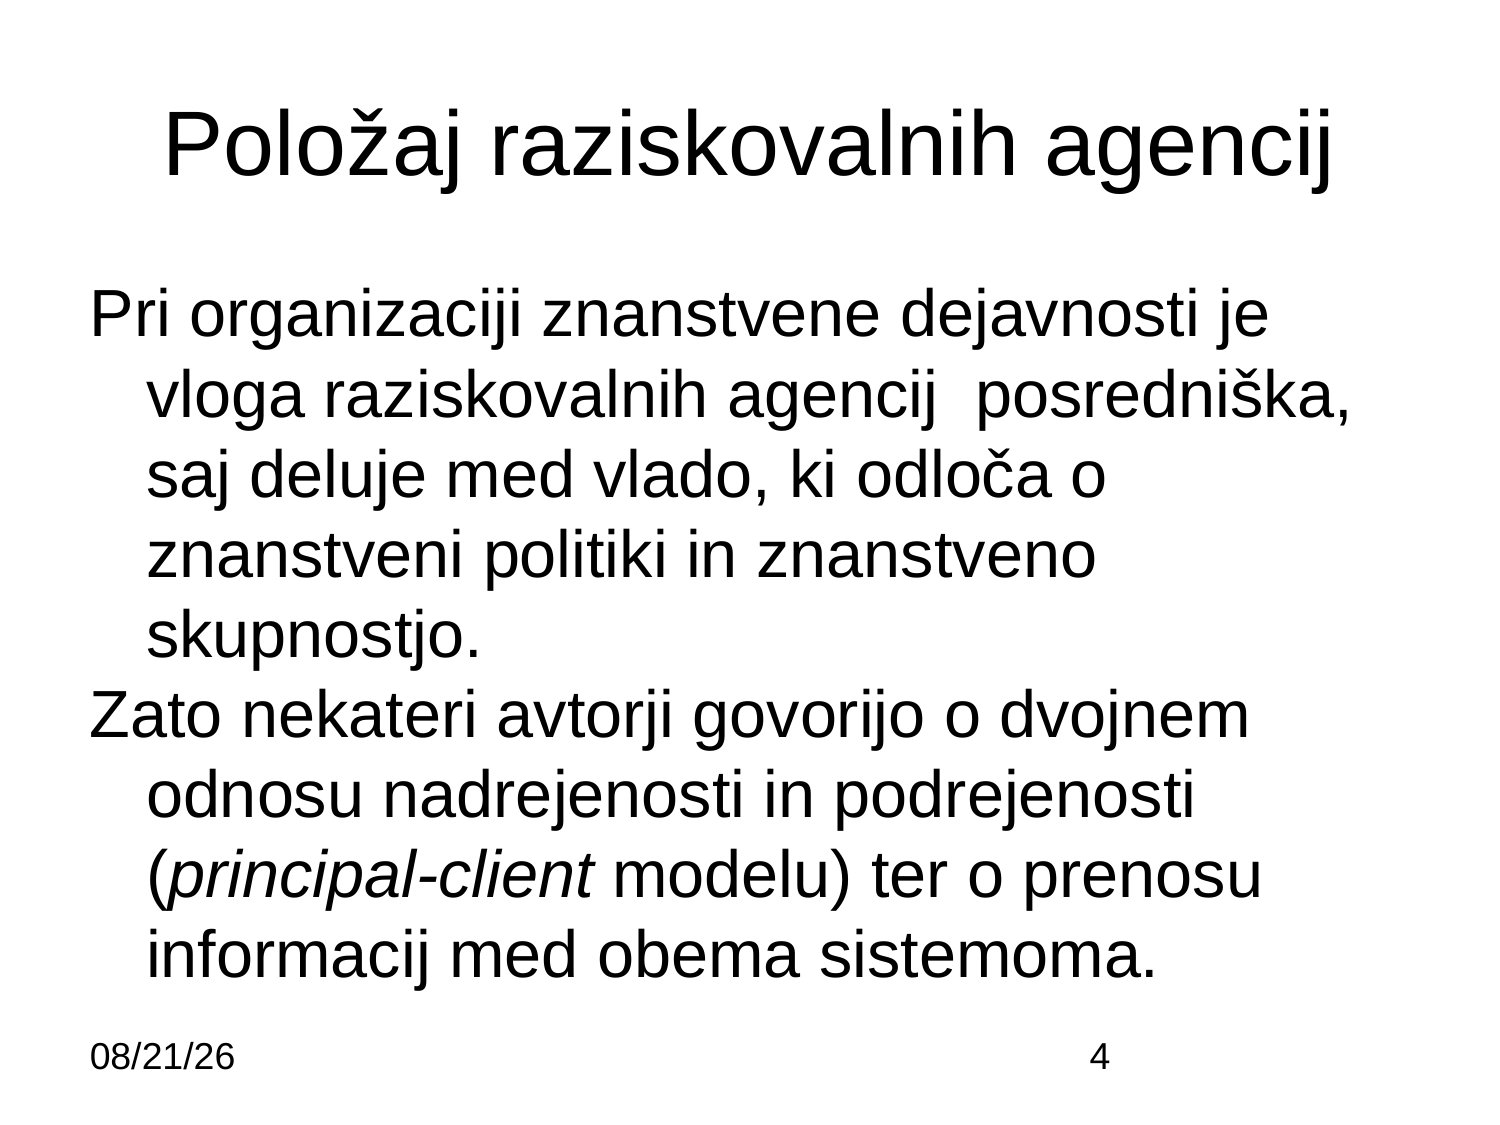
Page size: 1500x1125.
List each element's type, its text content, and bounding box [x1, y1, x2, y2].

list Pri organizaciji znanstvene dejavnosti je vloga raziskovalnih agencij posredniška, saj deluje med vlado, ki odloča o znanstveni politiki in znanstveno skupnostjo. Zato nekateri avtorji govorijo o dvojnem odnosu nadrejenosti in podrejenosti (principal-client modelu) ter o prenosu informacij med obema sistemoma. [75, 262, 1426, 1006]
title Položaj raziskovalnih agencij [75, 45, 1426, 233]
